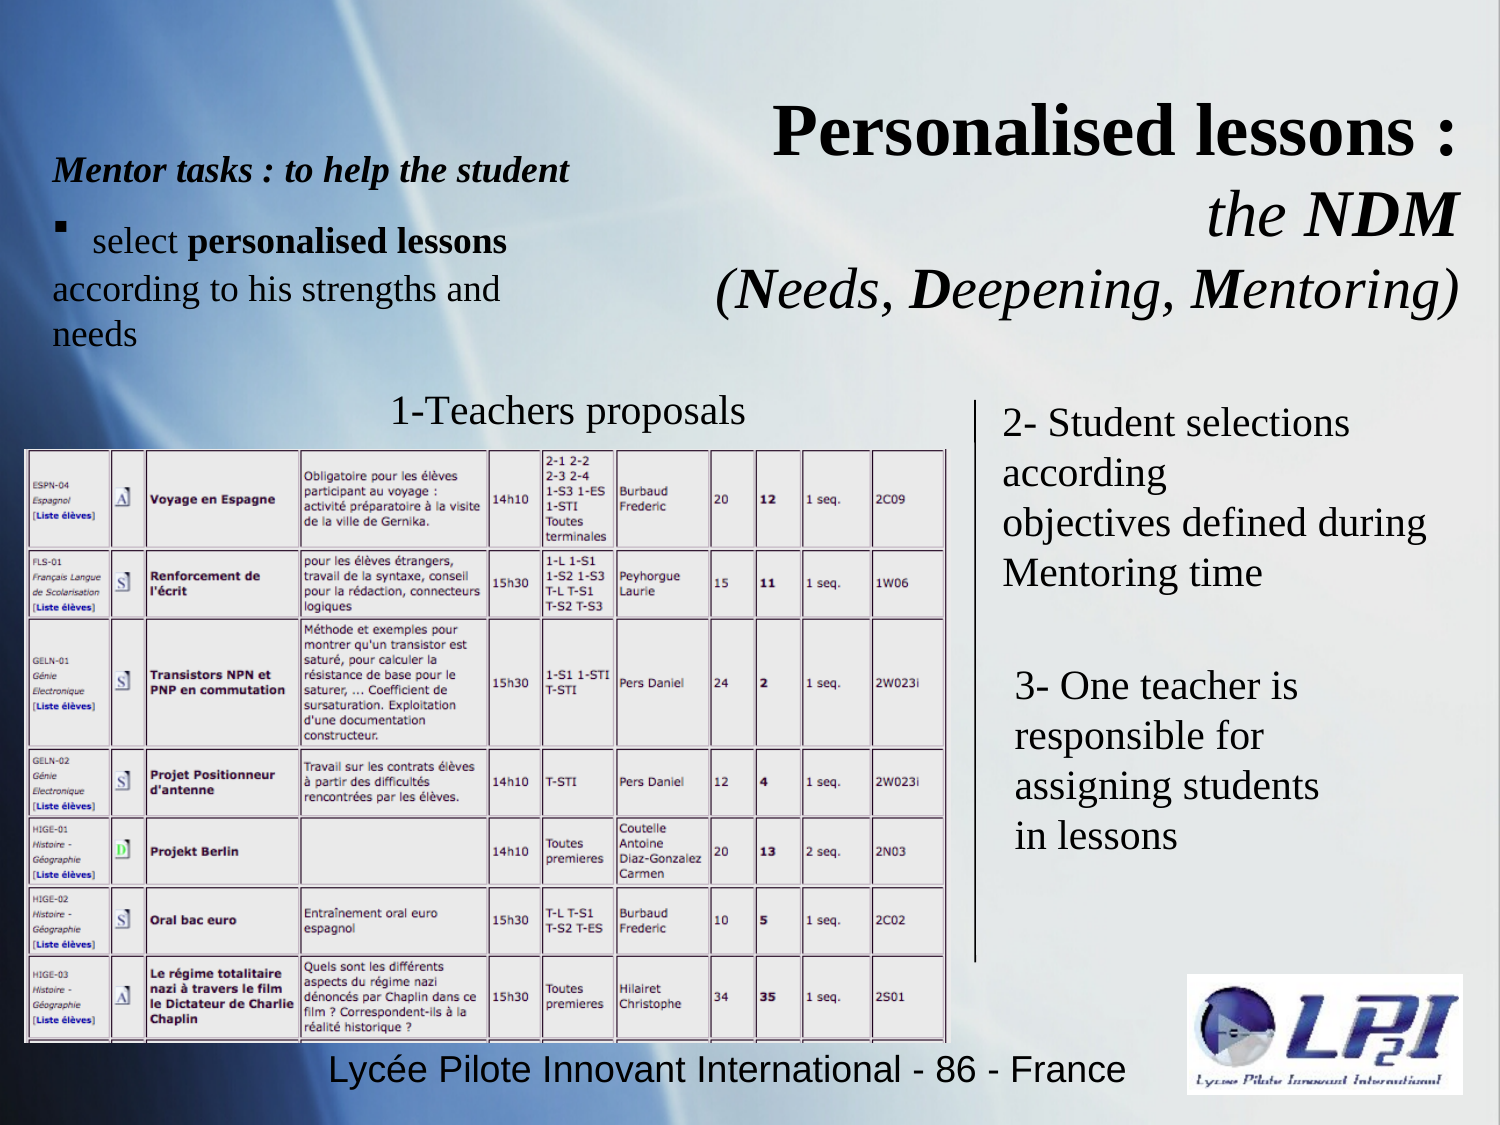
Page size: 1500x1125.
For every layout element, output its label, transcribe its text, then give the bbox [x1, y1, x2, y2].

picture [0, 0, 1500, 1125]
title Personalised lessons : the NDM (Needs, Deepening, Mentoring) [462, 72, 1475, 328]
text_box 3- One teacher is responsible for assigning students in lessons [999, 649, 1363, 866]
subtitle Mentor tasks : to help the student select personalised lessons according to his strengths and needs [37, 137, 600, 449]
text_box Lycée Pilote Innovant International - 86 - France [313, 1037, 1142, 1098]
text_box 1-Teachers proposals [374, 375, 800, 441]
text_box 2- Student selections according objectives defined during Mentoring time [987, 387, 1475, 603]
